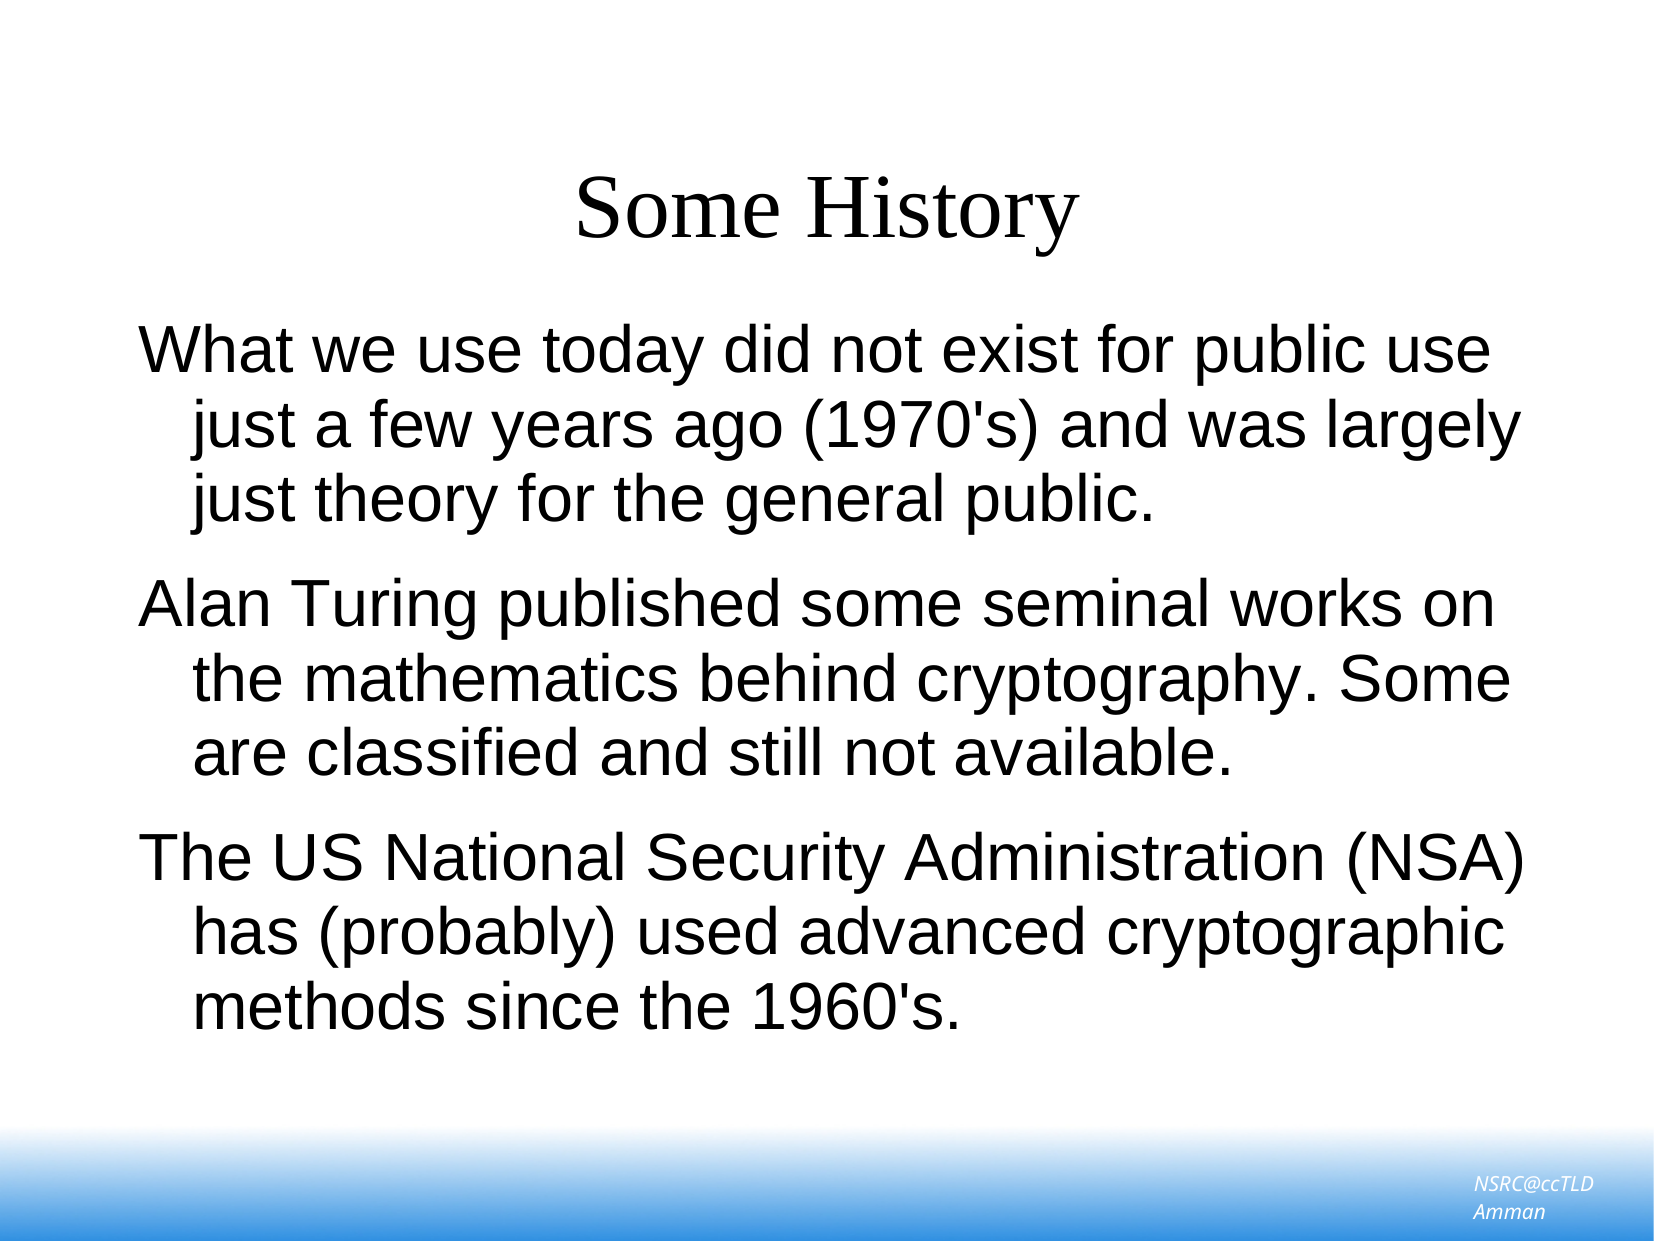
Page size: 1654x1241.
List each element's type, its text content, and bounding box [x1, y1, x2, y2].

title Some History [121, 102, 1534, 310]
list What we use today did not exist for public use just a few years ago (1970's) and was largely just theory for the general public. Alan Turing published some seminal works on the mathematics behind cryptography. Some are classified and still not available. The US National Security Administration (NSA) has (probably) used advanced cryptographic methods since the 1960's. [121, 311, 1534, 1164]
picture [0, 1124, 1654, 1241]
